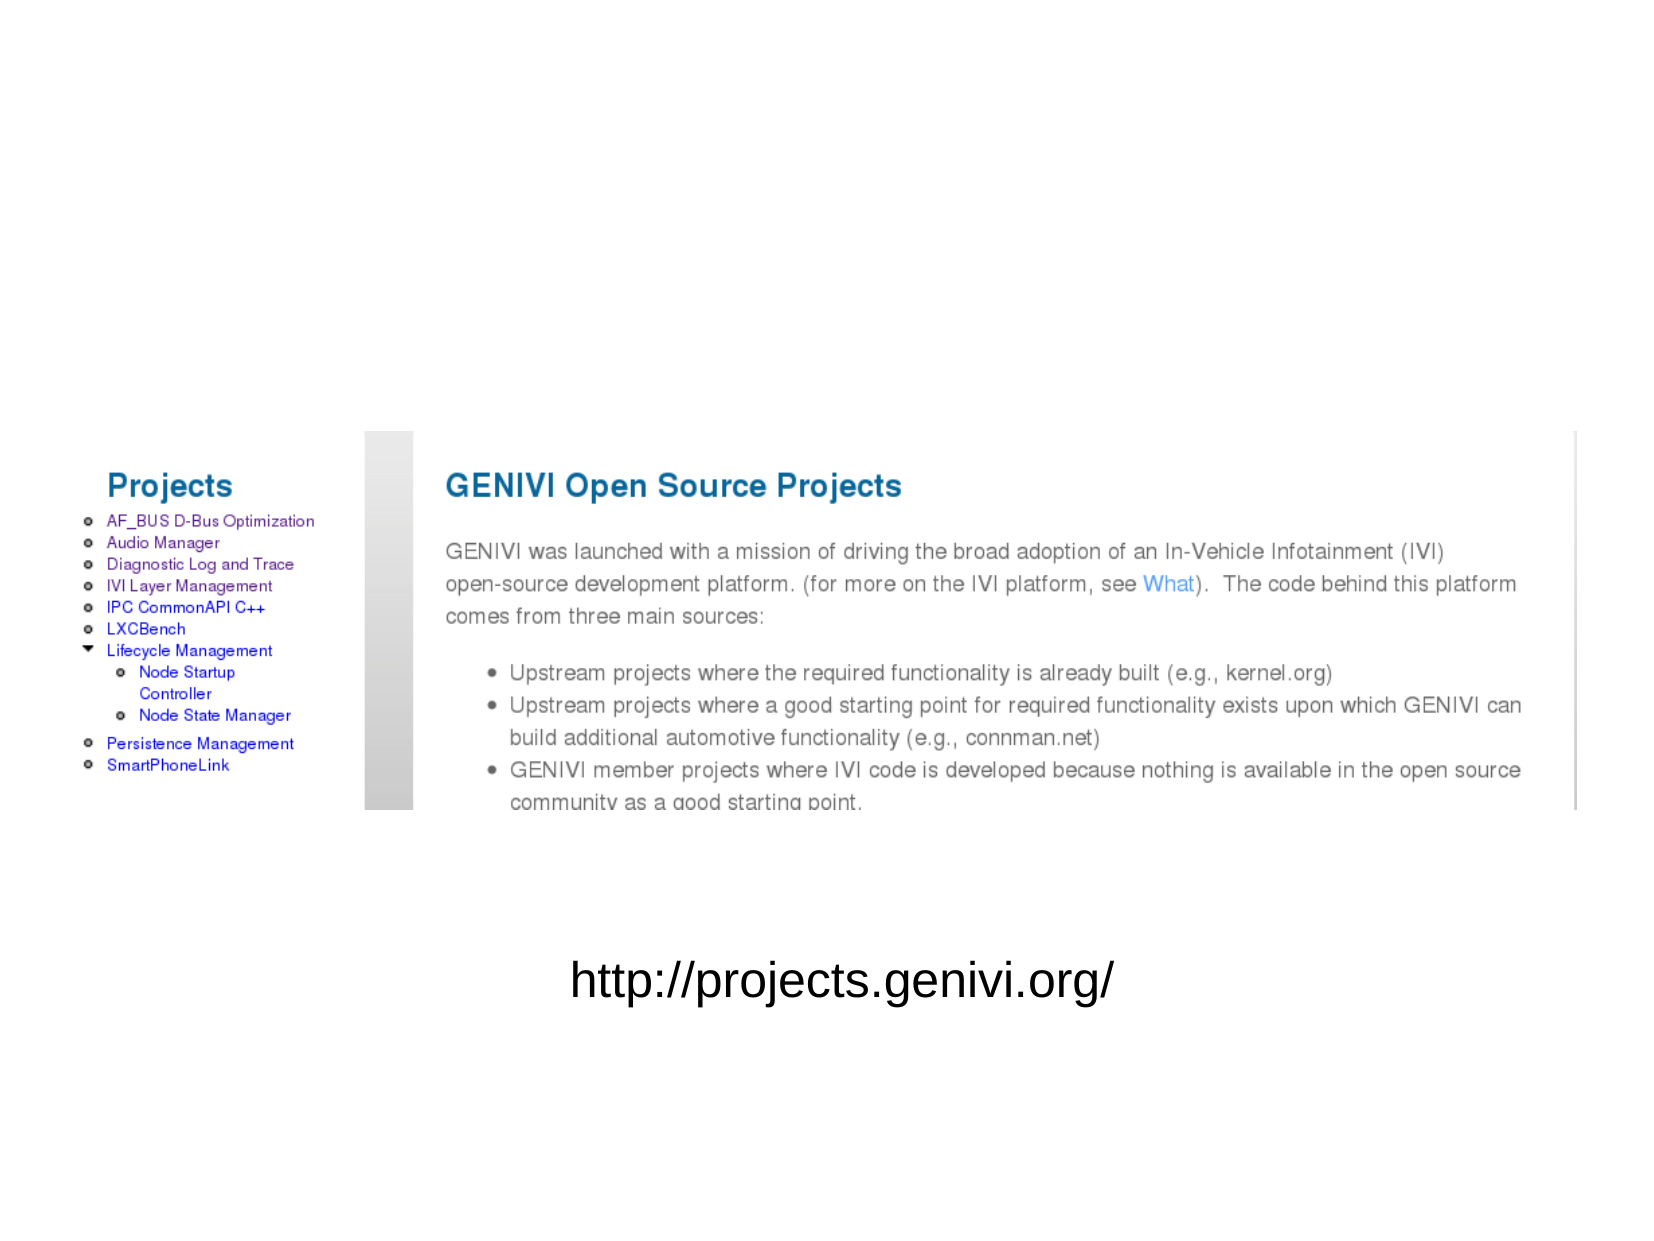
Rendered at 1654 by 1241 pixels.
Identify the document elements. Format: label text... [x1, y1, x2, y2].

text_box http://projects.genivi.org/ [555, 945, 1130, 1016]
picture [76, 431, 1577, 810]
